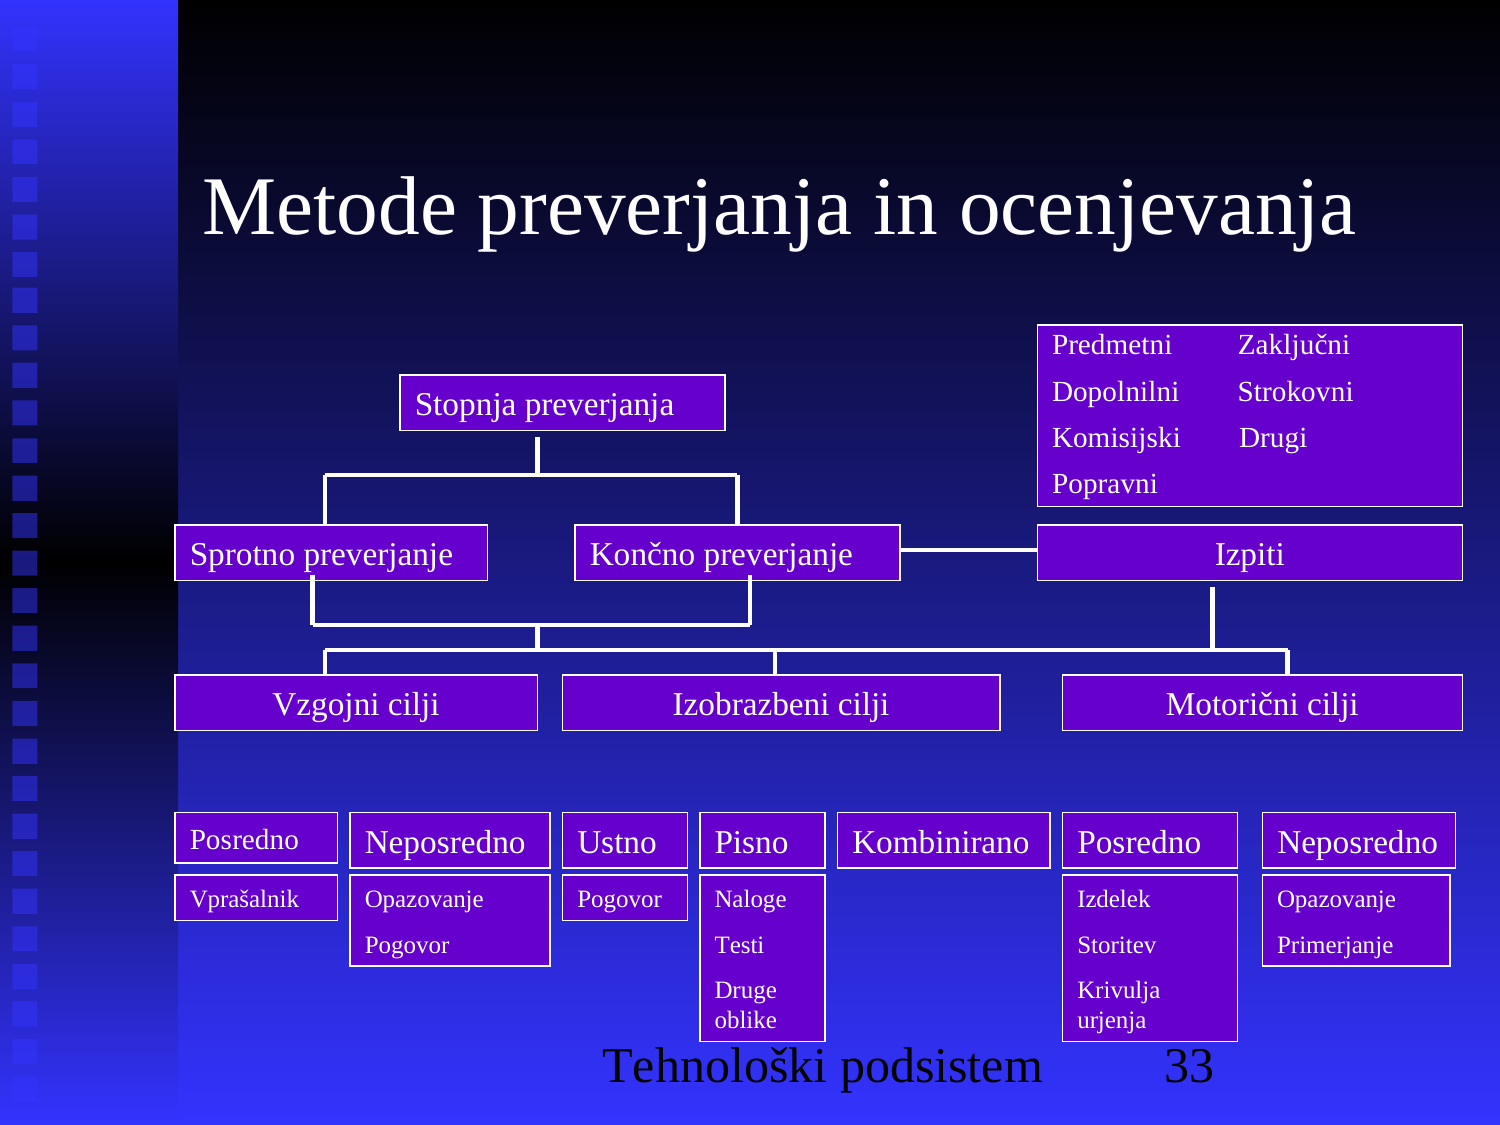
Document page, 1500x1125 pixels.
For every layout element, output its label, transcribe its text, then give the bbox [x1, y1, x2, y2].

text_box Sprotno preverjanje [174, 524, 488, 581]
text_box Motorični cilji [1062, 674, 1463, 731]
text_box Posredno [1062, 812, 1238, 868]
text_box Pisno [699, 812, 826, 868]
text_box Opazovanje Pogovor [350, 874, 551, 966]
text_box Naloge Testi Druge oblike [699, 874, 826, 1042]
text_box Predmetni Zaključni Dopolnilni Strokovni Komisijski Drugi Popravni [1037, 324, 1463, 507]
text_box Izpiti [1037, 524, 1463, 581]
text_box Ustno [562, 812, 688, 868]
text_box Izobrazbeni cilji [562, 674, 1000, 731]
text_box Vzgojni cilji [174, 674, 538, 731]
text_box Izdelek Storitev Krivulja urjenja [1062, 874, 1238, 1042]
text_box Neposredno [1262, 812, 1456, 868]
text_box Posredno [174, 812, 338, 863]
text_box Neposredno [350, 812, 551, 868]
title Metode preverjanja in ocenjevanja [187, 115, 1463, 288]
text_box Kombinirano [837, 812, 1051, 868]
text_box Stopnja preverjanja [399, 374, 726, 431]
text_box Vprašalnik [174, 875, 338, 921]
text_box Končno preverjanje [574, 524, 901, 581]
text_box Opazovanje Primerjanje [1262, 874, 1450, 966]
text_box Pogovor [562, 875, 688, 921]
